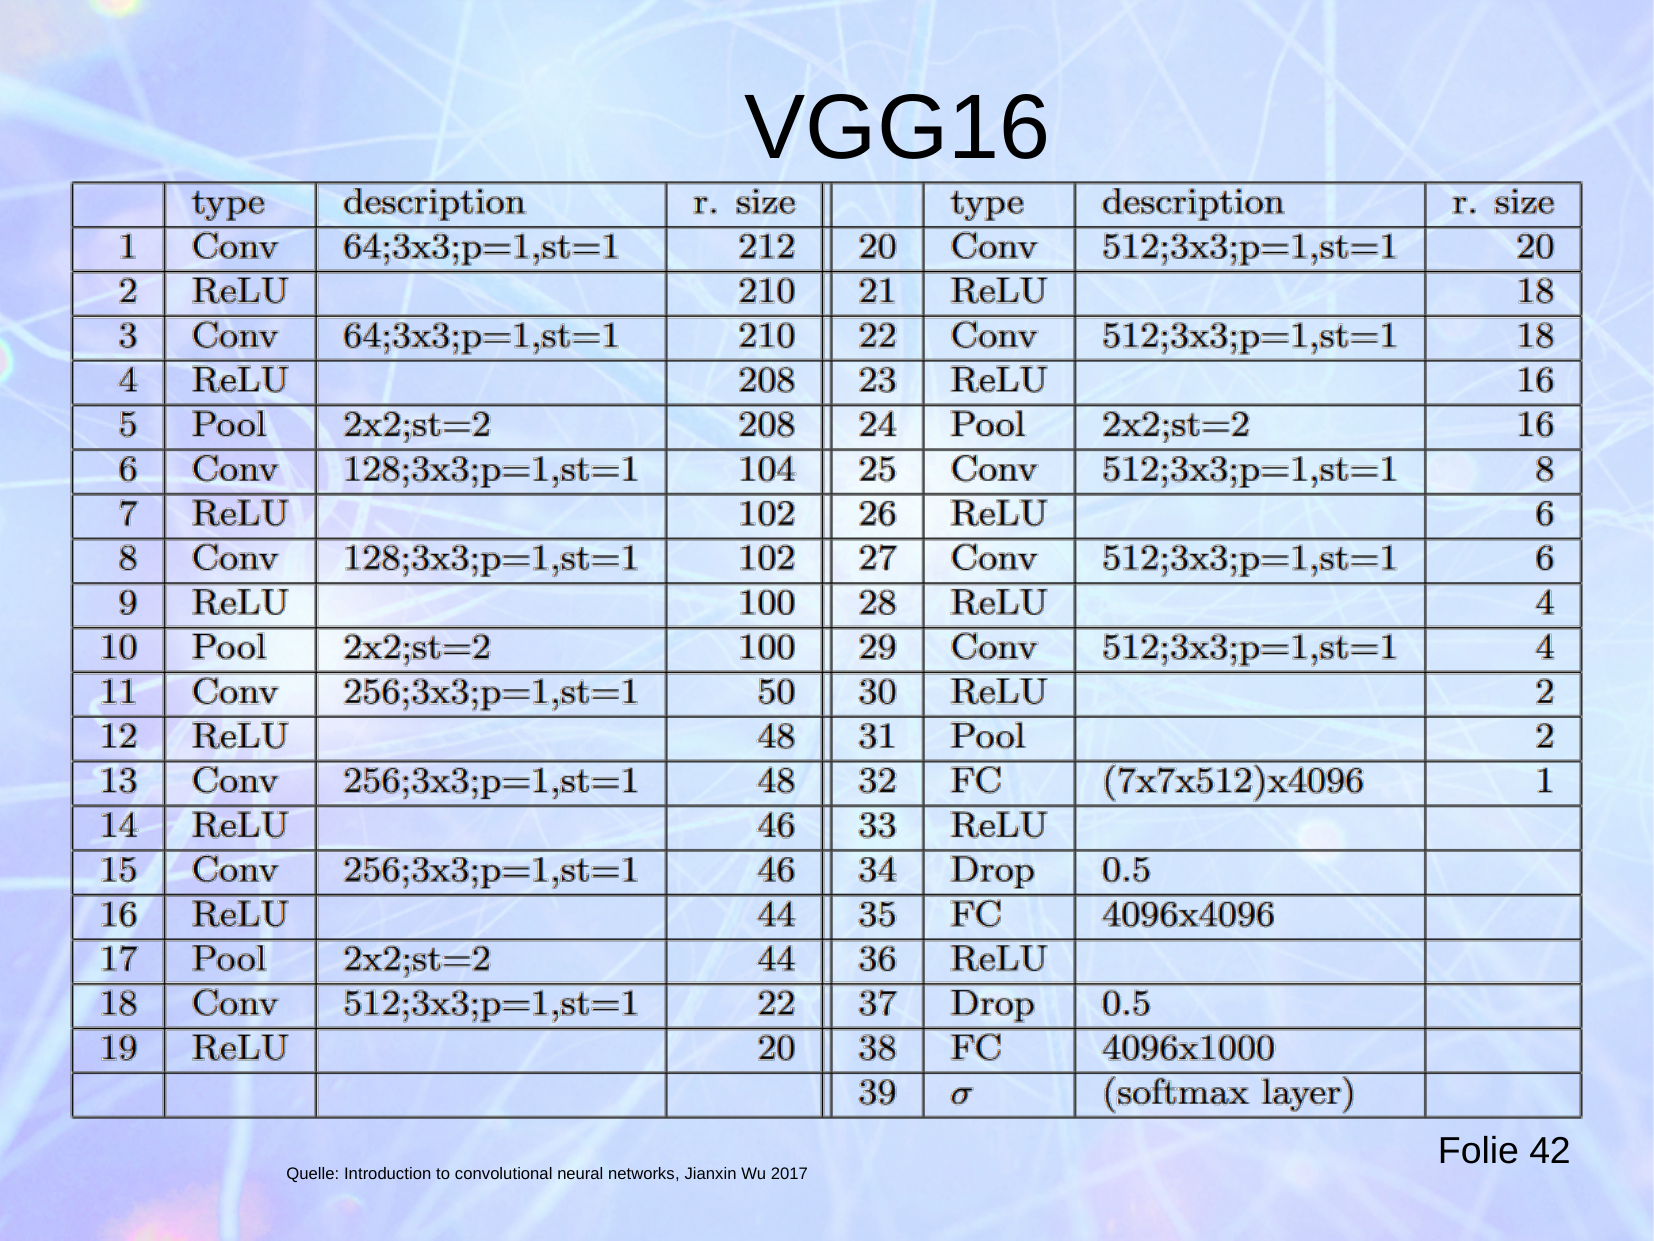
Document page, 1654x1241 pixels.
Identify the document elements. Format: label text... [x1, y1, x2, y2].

title VGG16 [236, 23, 1560, 231]
text_box Quelle: Introduction to convolutional neural networks, Jianxin Wu 2017 [271, 1156, 1241, 1191]
picture [0, 0, 1654, 1241]
